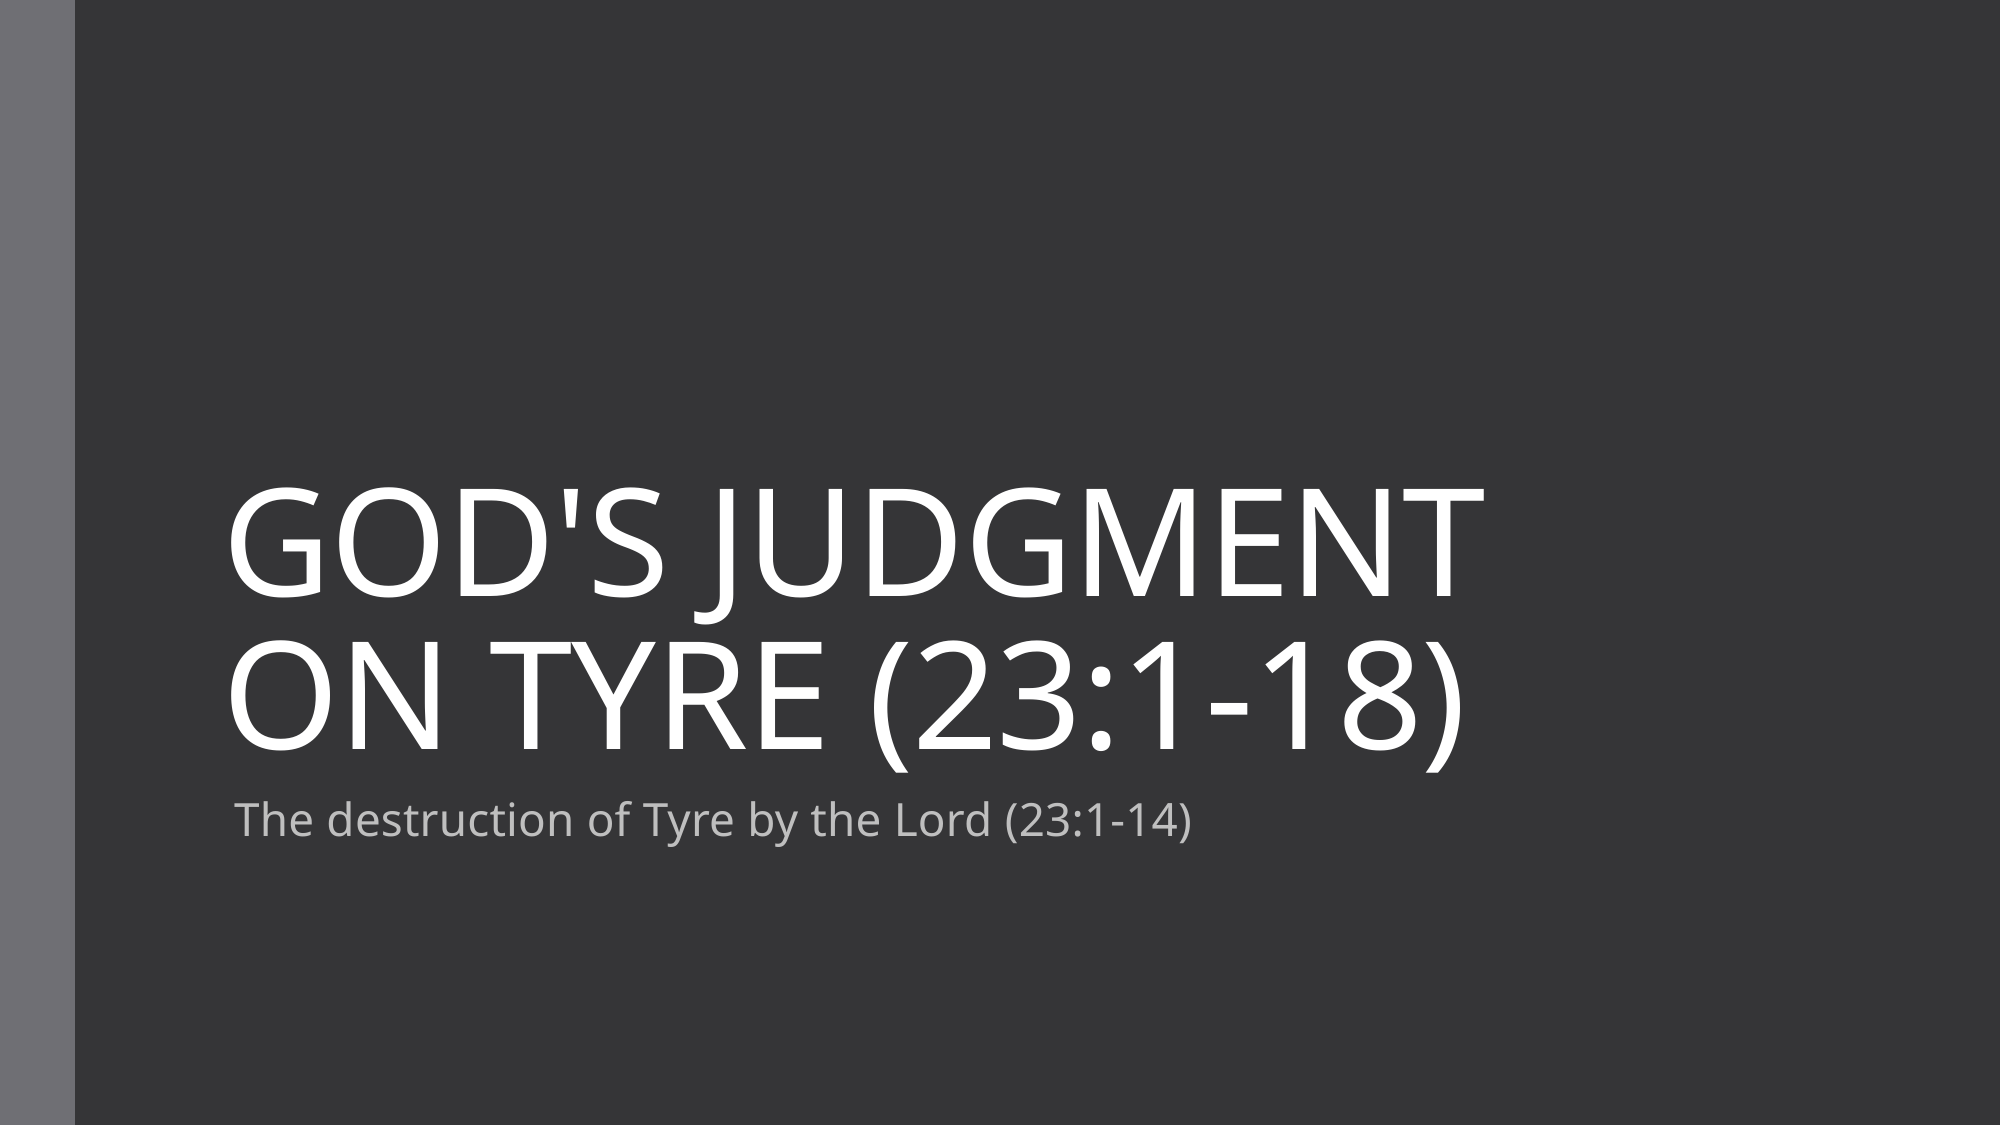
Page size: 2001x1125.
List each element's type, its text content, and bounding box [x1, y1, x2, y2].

title GOD'S JUDGMENT ON TYRE (23:1-18) [206, 124, 1752, 787]
subtitle The destruction of Tyre by the Lord (23:1-14) [206, 787, 1752, 1066]
